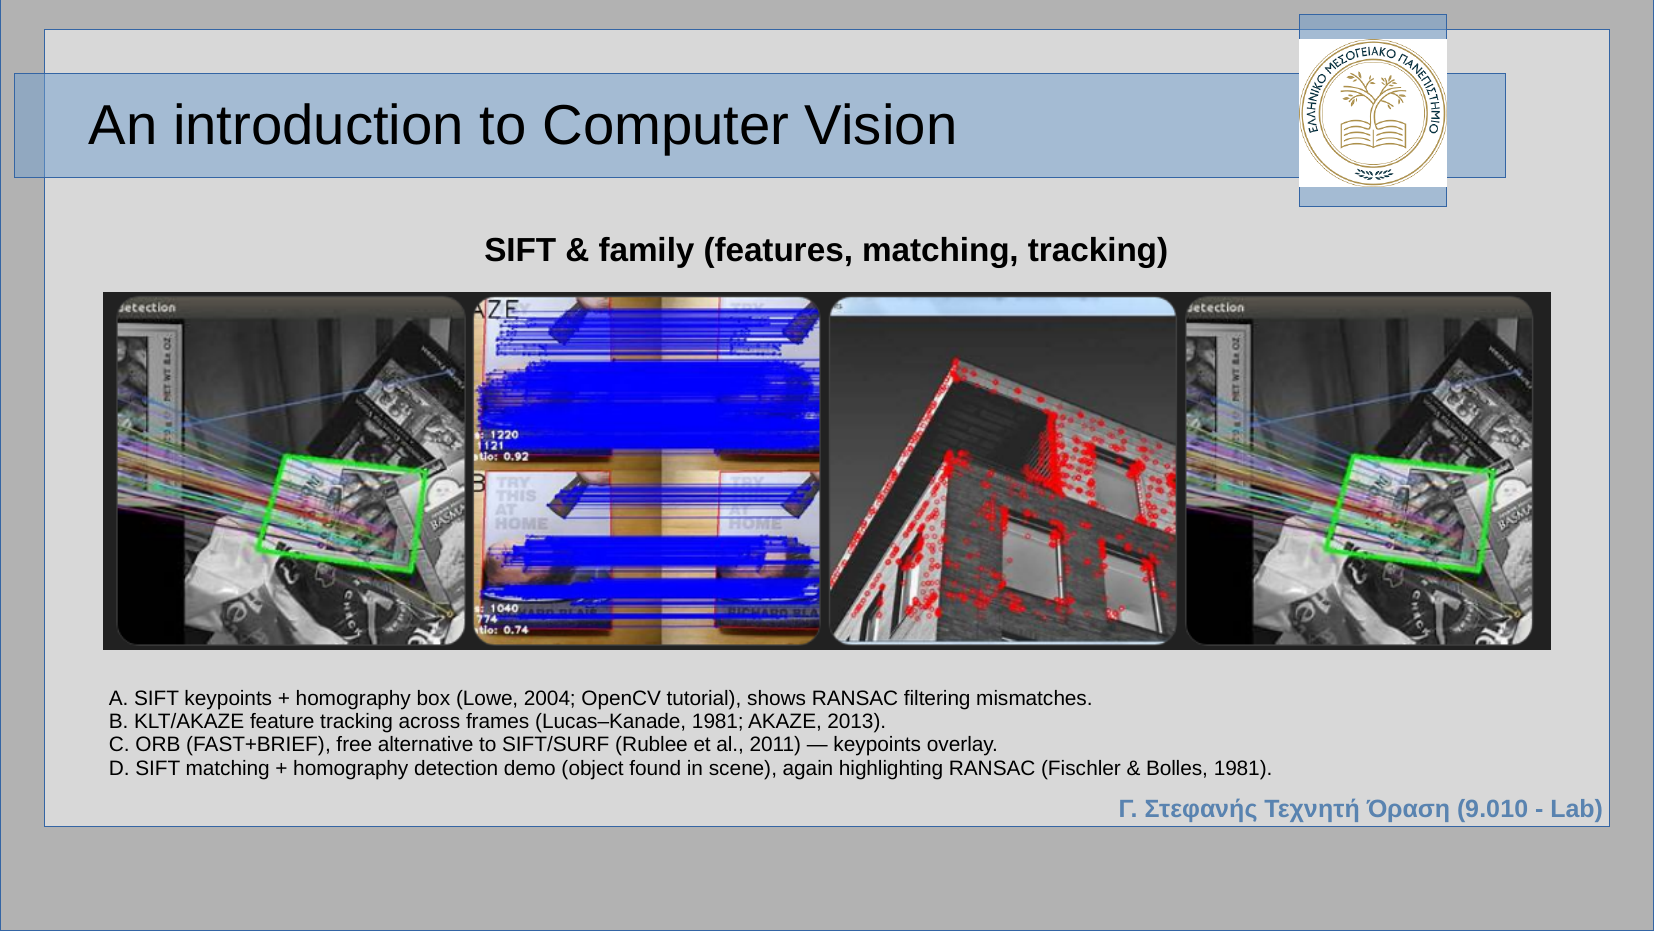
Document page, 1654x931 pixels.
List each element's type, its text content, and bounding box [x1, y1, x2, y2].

text_box SIFT & family (features, matching, tracking) [224, 224, 1429, 277]
picture [1299, 39, 1447, 187]
text_box Γ. Στεφανής Τεχνητή Όραση (9.010 - Lab) [1092, 772, 1630, 844]
text_box A. SIFT keypoints + homography box (Lowe, 2004; OpenCV tutorial), shows RANSAC filtering mismatches. B. KLT/AKAZE feature tracking across frames (Lucas–Kanade, 1981; AKAZE, 2013). C. ORB (FAST+BRIEF), free alternative to SIFT/SURF (Rublee et al., 2011) — keypoints overlay. D. SIFT matching + homography detection demo (object found in scene), again highlighting RANSAC (Fischler & Bolles, 1981). [94, 679, 1560, 788]
picture [103, 292, 1551, 650]
title An introduction to Computer Vision [88, 73, 1299, 178]
title An introduction to Computer Vision [1447, 73, 1506, 178]
